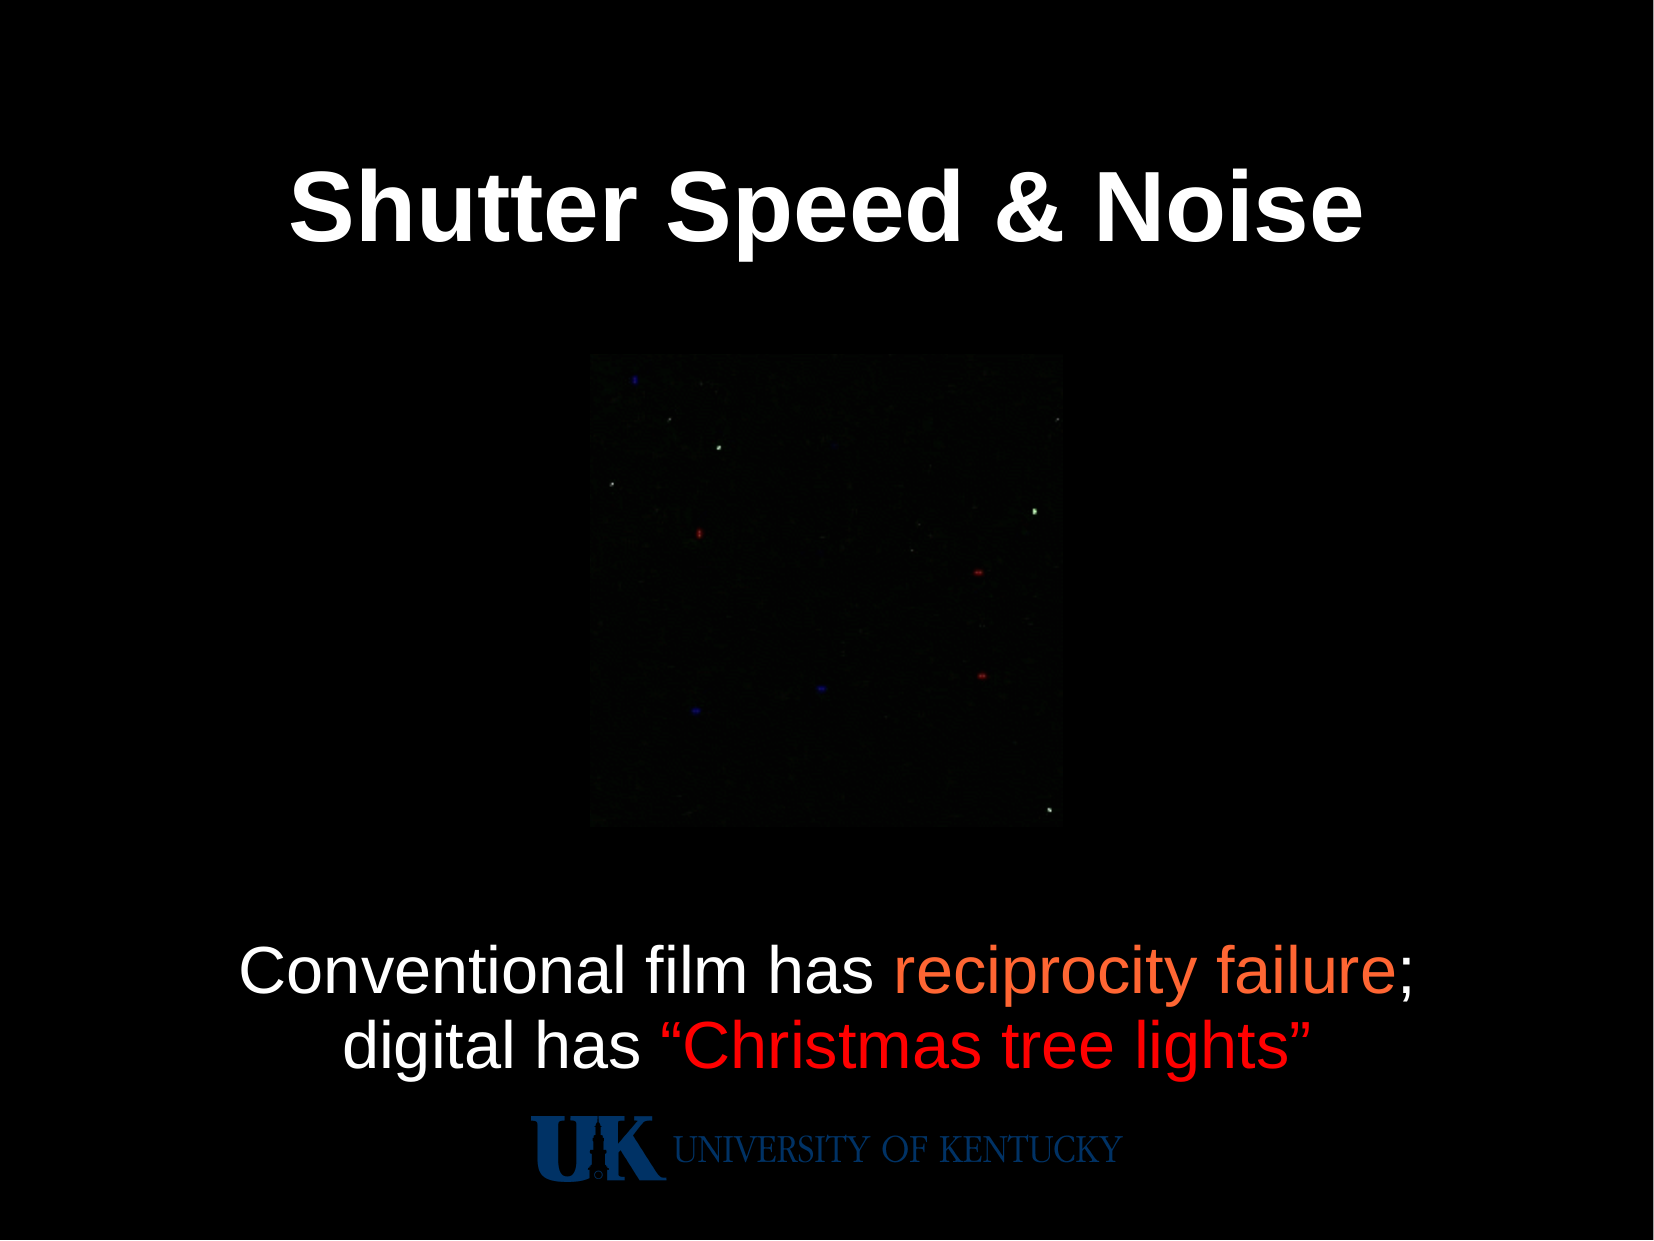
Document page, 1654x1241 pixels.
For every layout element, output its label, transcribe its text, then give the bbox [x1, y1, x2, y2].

subtitle Conventional film has reciprocity failure; digital has “Christmas tree lights” [121, 344, 1534, 1127]
picture [590, 354, 1063, 827]
picture [531, 1116, 1123, 1182]
title Shutter Speed & Noise [121, 102, 1534, 311]
